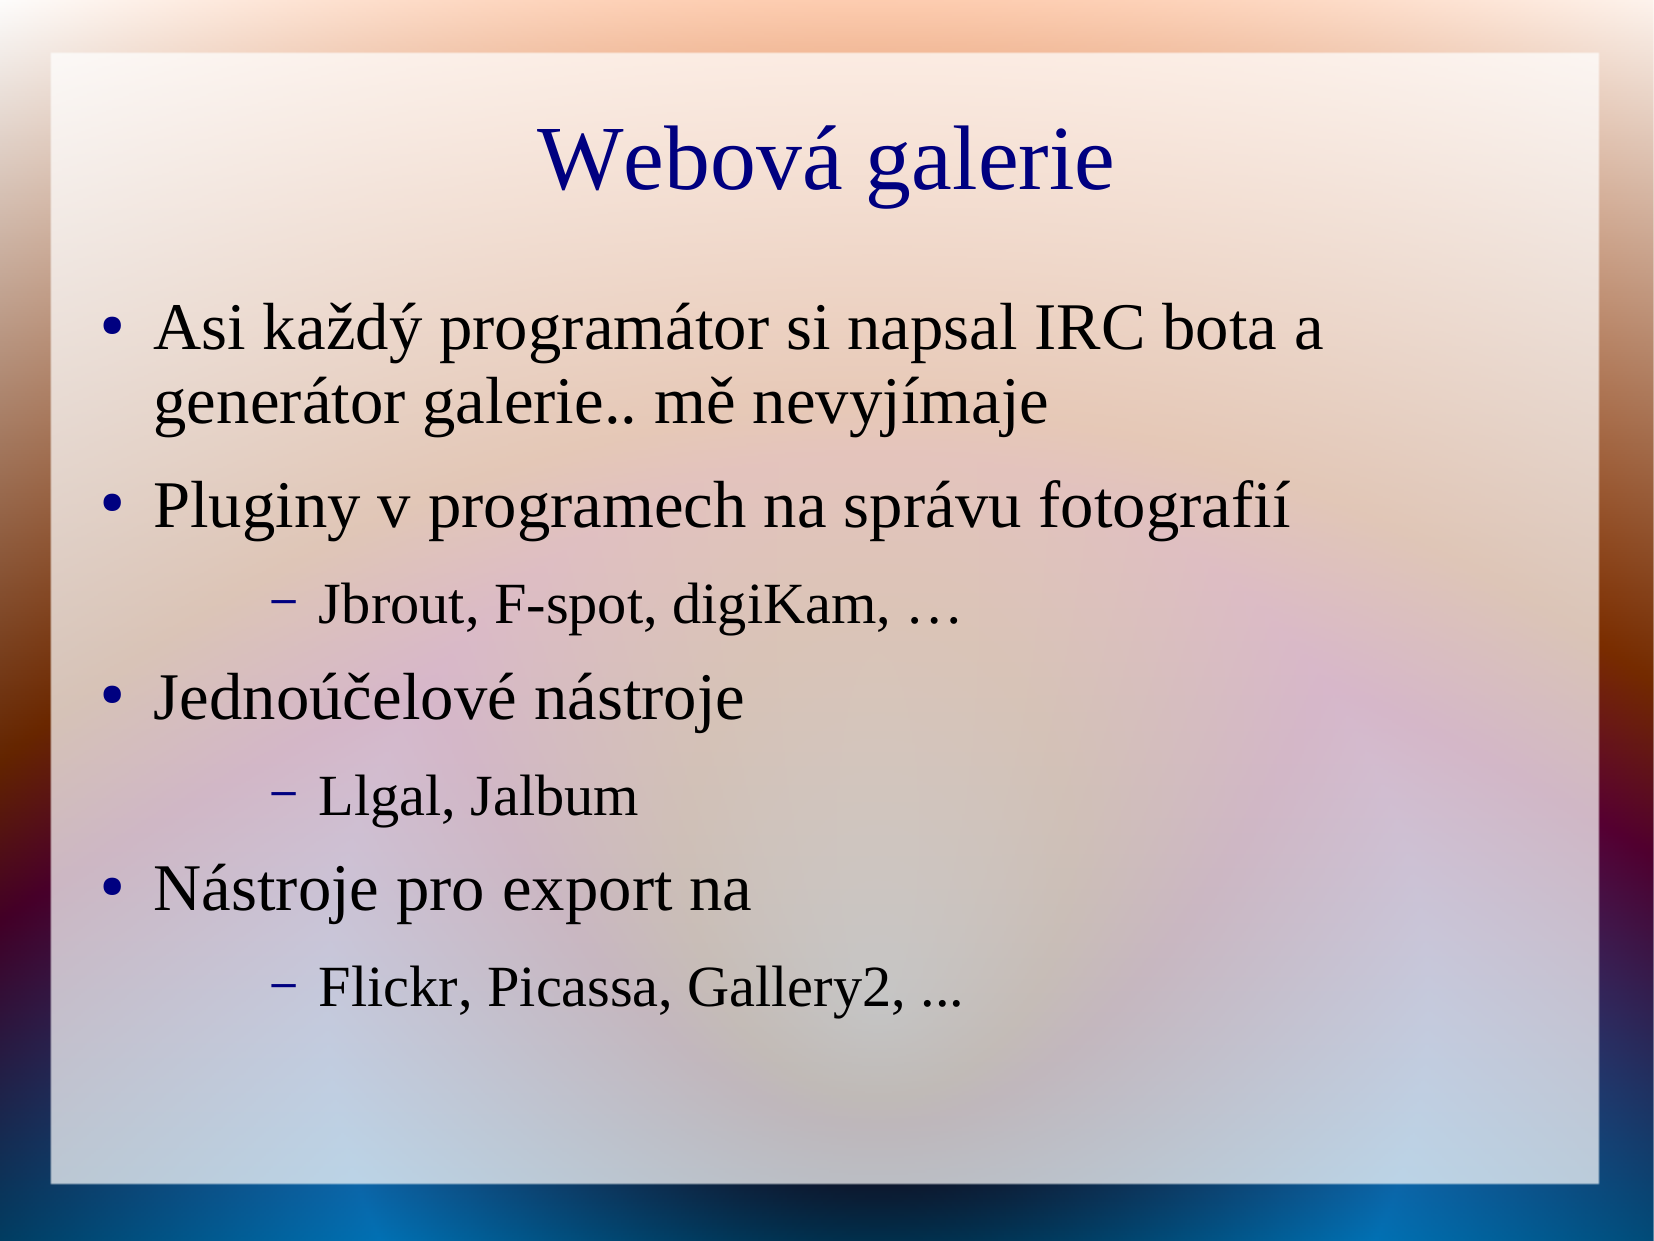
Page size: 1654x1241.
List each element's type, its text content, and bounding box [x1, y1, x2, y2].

picture [0, 0, 1654, 1241]
list Asi každý programátor si napsal IRC bota a generátor galerie.. mě nevyjímaje Pluginy v programech na správu fotografií Jbrout, F-spot, digiKam, … Jednoúčelové nástroje Llgal, Jalbum Nástroje pro export na Flickr, Picassa, Gallery2, ... [82, 290, 1571, 1094]
title Webová galerie [82, 62, 1571, 256]
